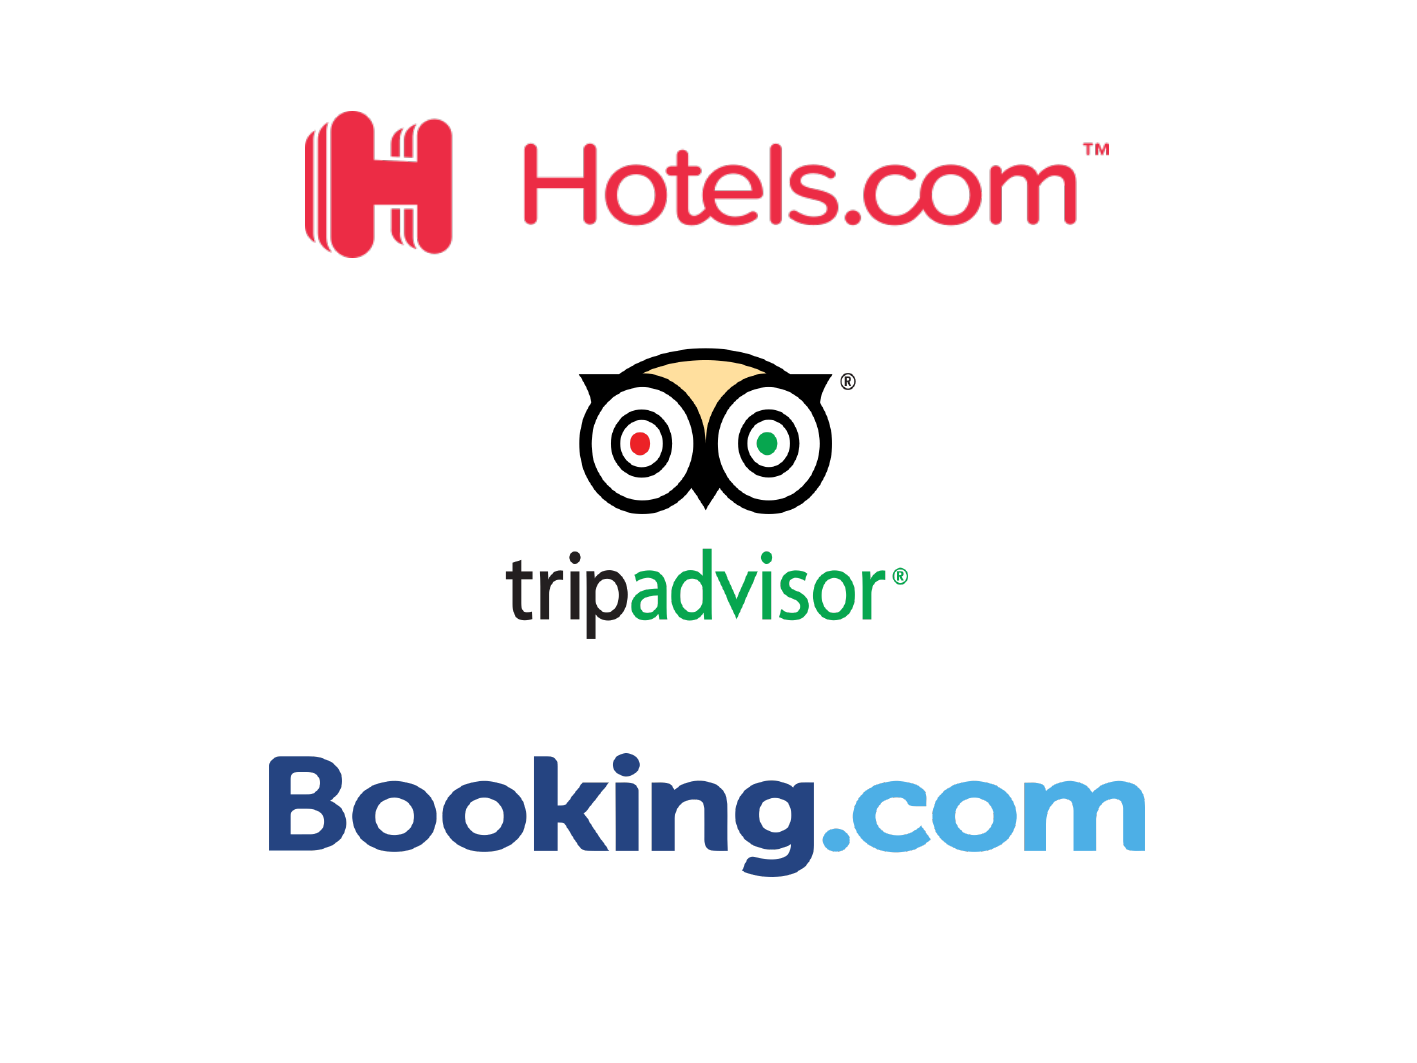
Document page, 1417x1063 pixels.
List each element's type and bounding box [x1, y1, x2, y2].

picture [458, 275, 956, 668]
picture [305, 111, 1109, 258]
picture [269, 753, 1145, 878]
